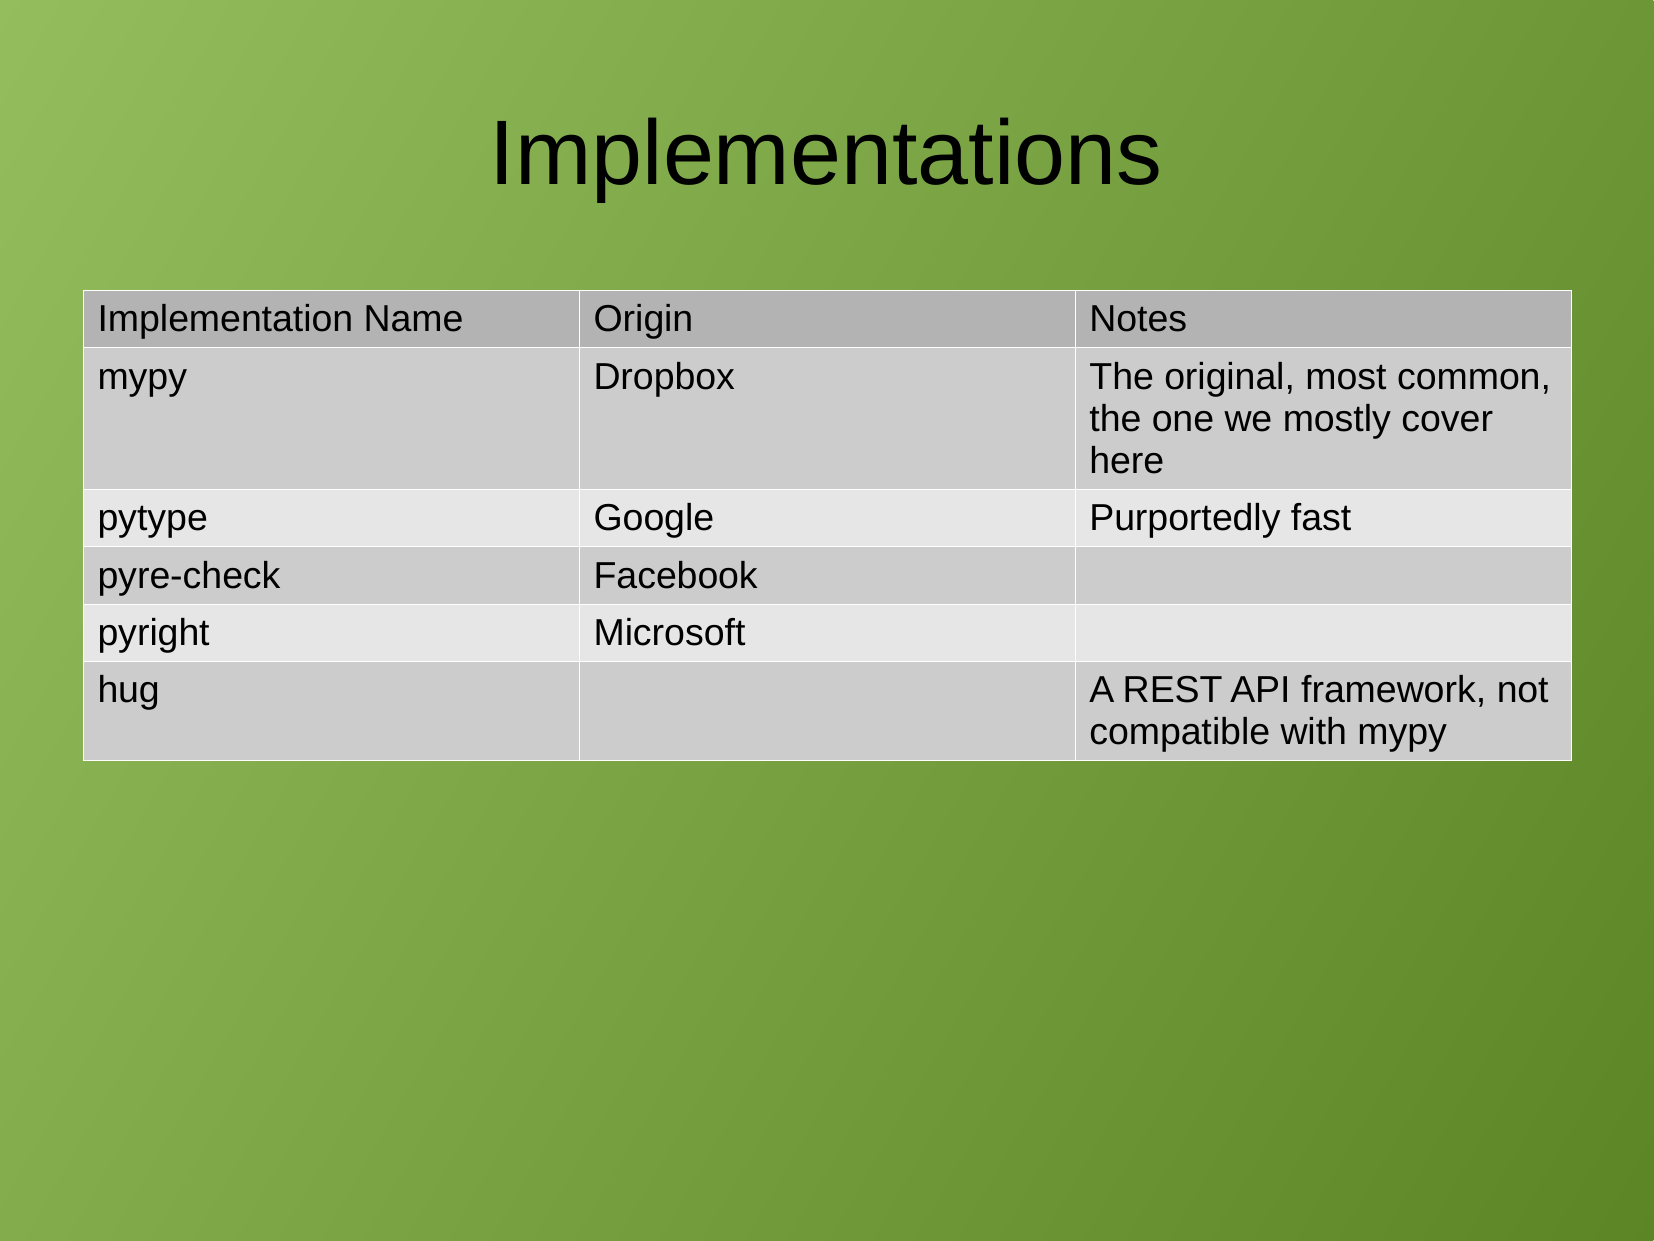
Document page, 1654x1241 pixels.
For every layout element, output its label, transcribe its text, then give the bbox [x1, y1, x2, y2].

table_cell Dropbox [580, 348, 1075, 489]
table_header Notes [1076, 291, 1571, 347]
table_cell Google [580, 490, 1075, 546]
table_cell Facebook [580, 547, 1075, 604]
table_cell [1076, 605, 1571, 661]
table_cell [580, 662, 1075, 760]
title Implementations [82, 49, 1571, 257]
table_cell mypy [84, 348, 579, 489]
table_cell pyre-check [84, 547, 579, 604]
table_header Origin [580, 291, 1075, 347]
table_cell hug [84, 662, 579, 760]
table_header Implementation Name [84, 291, 579, 347]
table_cell [1076, 547, 1571, 604]
table_cell A REST API framework, not compatible with mypy [1076, 662, 1571, 760]
table_cell Microsoft [580, 605, 1075, 661]
table_cell The original, most common, the one we mostly cover here [1076, 348, 1571, 489]
table_cell Purportedly fast [1076, 490, 1571, 546]
table_cell pytype [84, 490, 579, 546]
table_cell pyright [84, 605, 579, 661]
